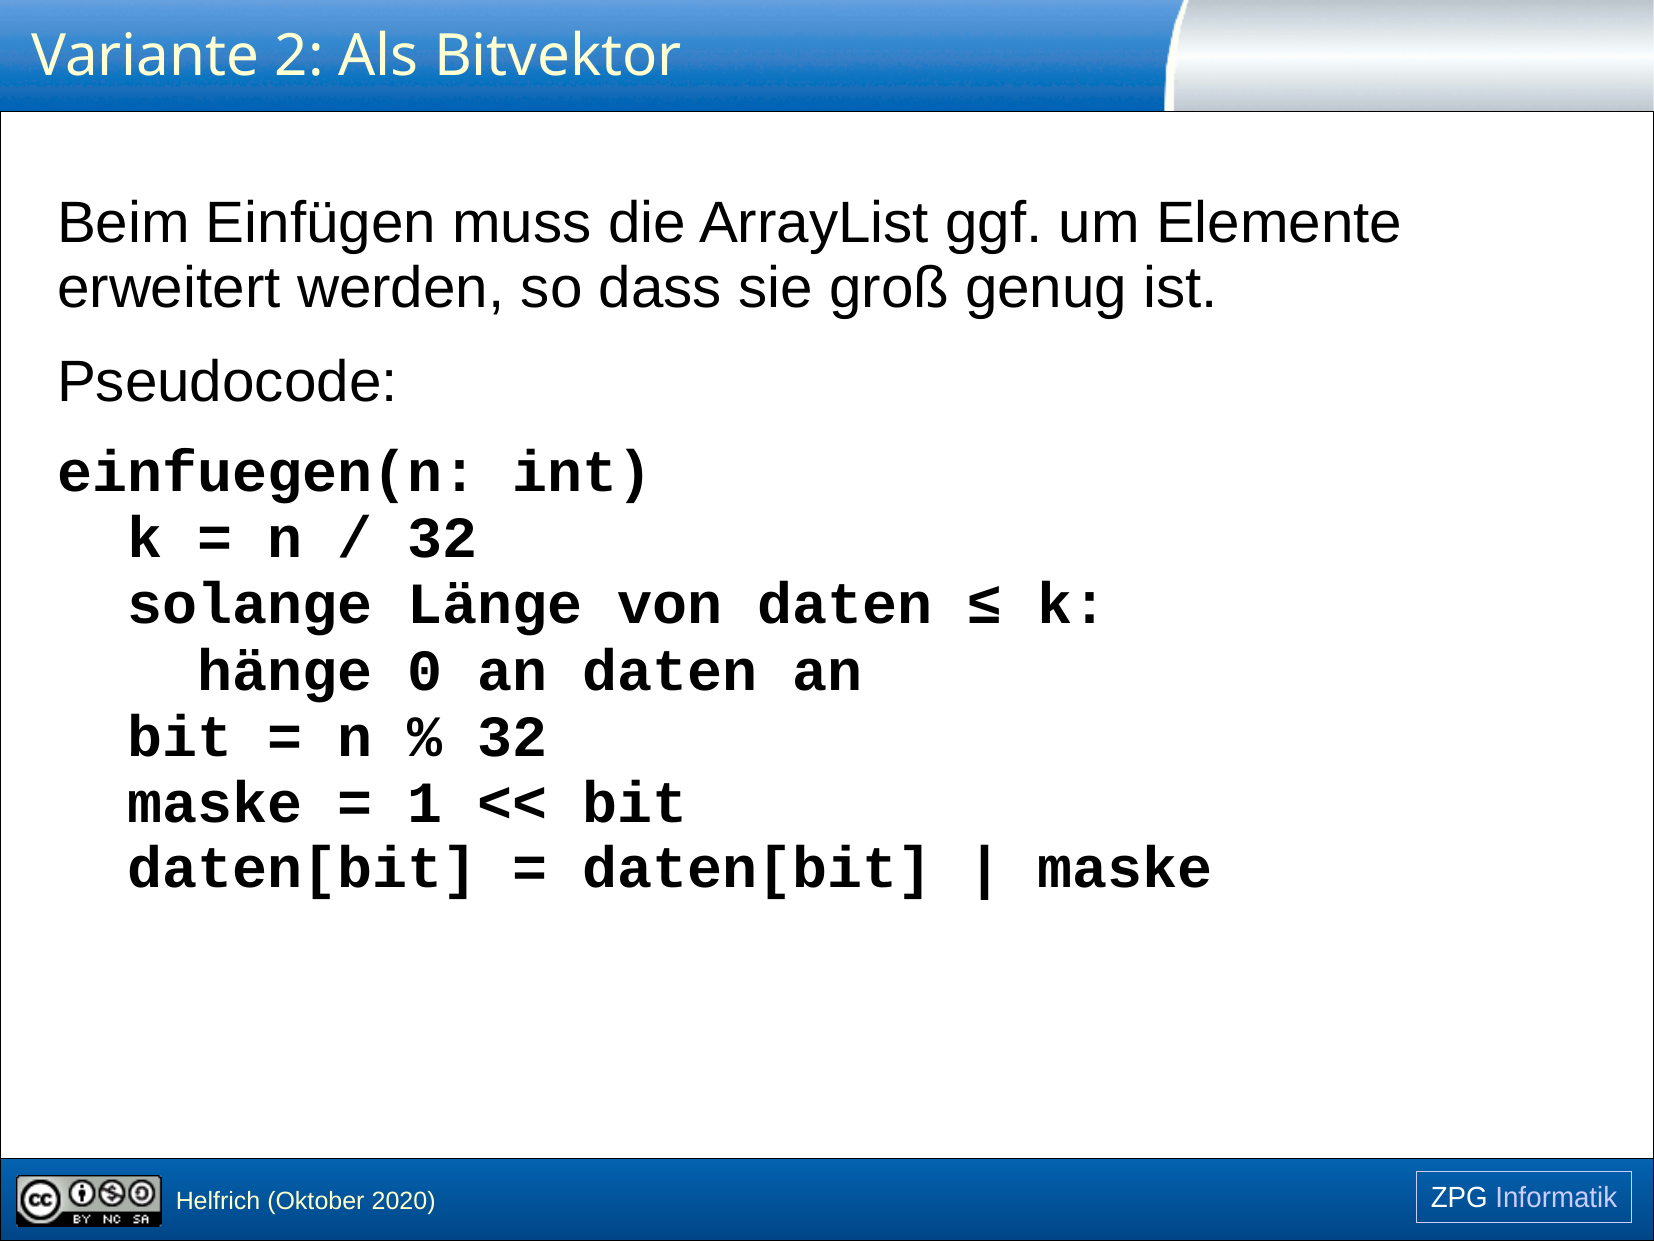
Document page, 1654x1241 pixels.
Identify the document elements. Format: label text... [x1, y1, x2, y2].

picture [0, 0, 1654, 111]
list Beim Einfügen muss die ArrayList ggf. um Elemente erweitert werden, so dass sie groß genug ist. Pseudocode: einfuegen(n: int) k = n / 32 solange Länge von daten ≤ k: hänge 0 an daten an bit = n % 32 maske = 1 << bit daten[bit] = daten[bit] | maske [57, 189, 1605, 909]
title Variante 2: Als Bitvektor [31, 14, 1151, 92]
picture [16, 1175, 162, 1227]
